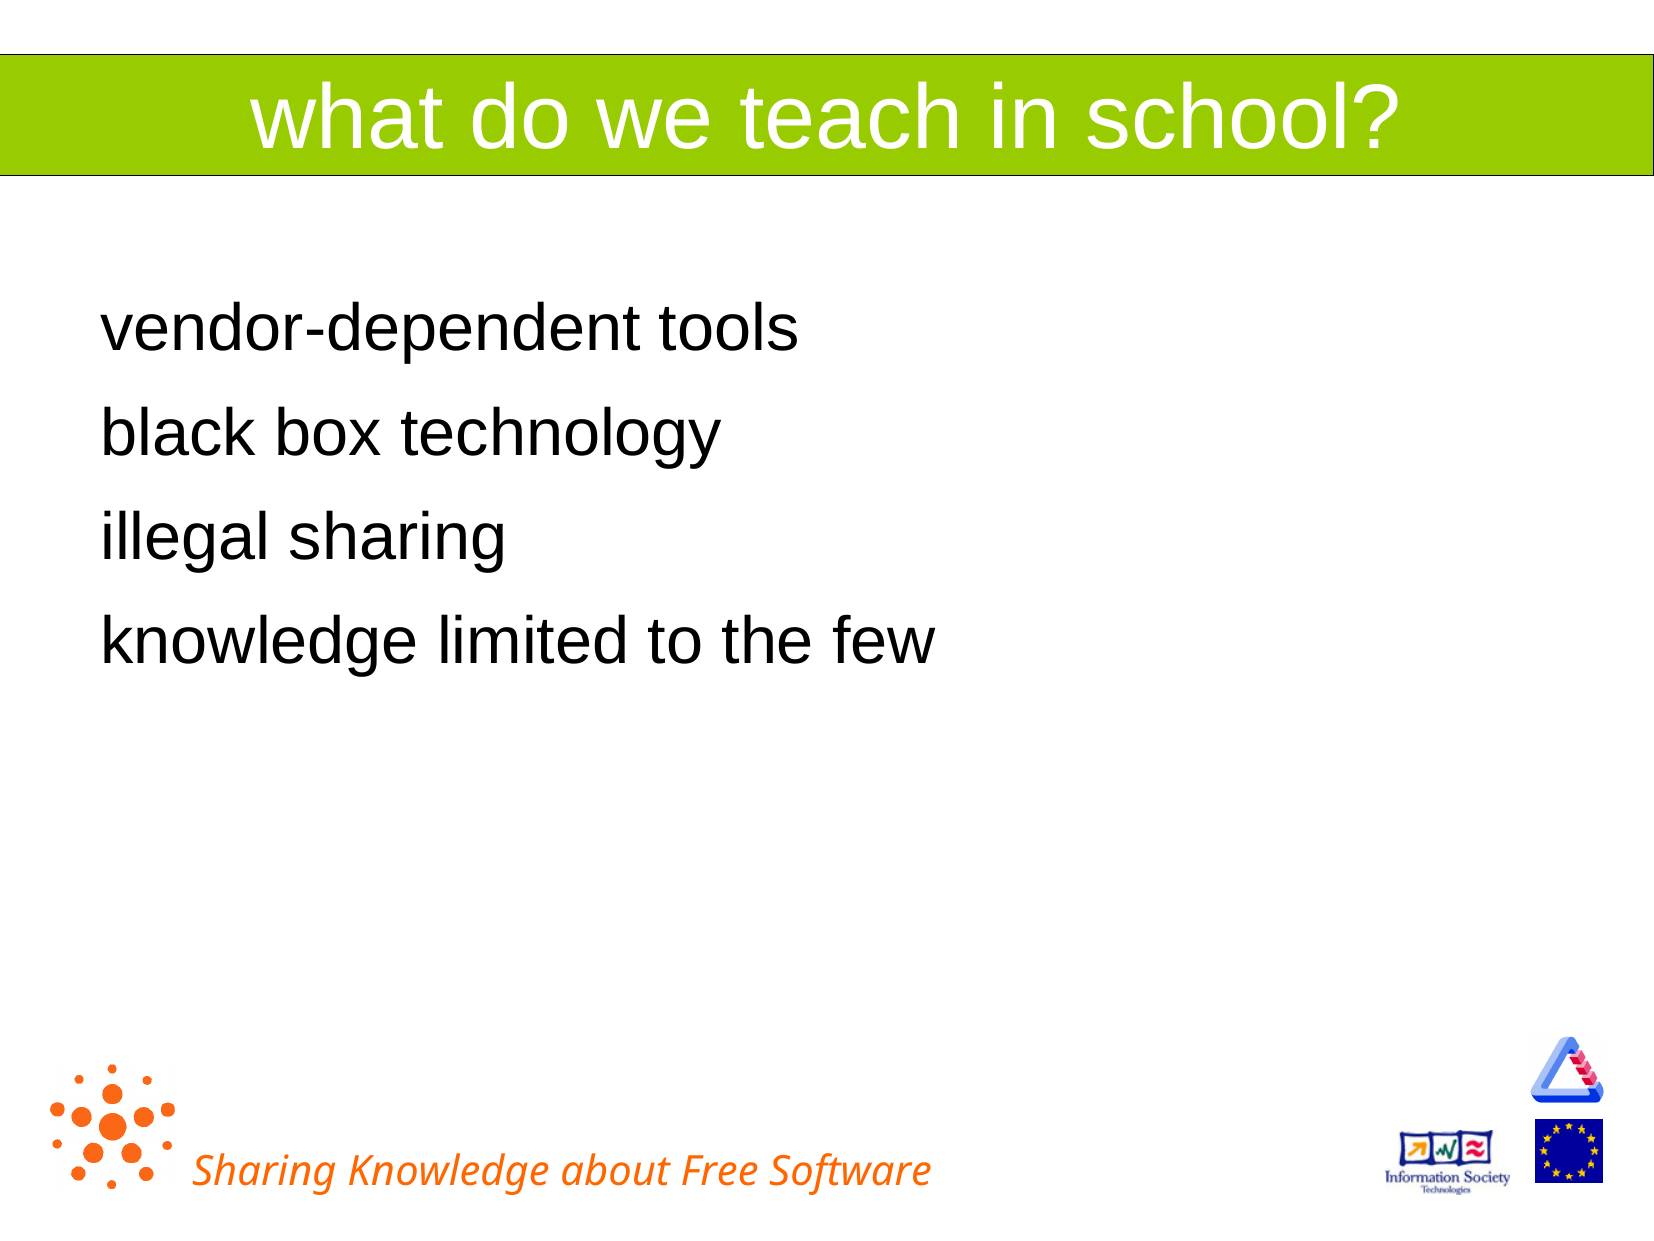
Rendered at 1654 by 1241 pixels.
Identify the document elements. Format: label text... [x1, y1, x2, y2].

title what do we teach in school? [82, 48, 1571, 185]
picture [1571, 1036, 1604, 1104]
list vendor-dependent tools black box technology illegal sharing knowledge limited to the few [82, 290, 1571, 1109]
picture [1385, 1130, 1510, 1195]
picture [50, 1064, 175, 1189]
picture [1535, 1119, 1603, 1183]
